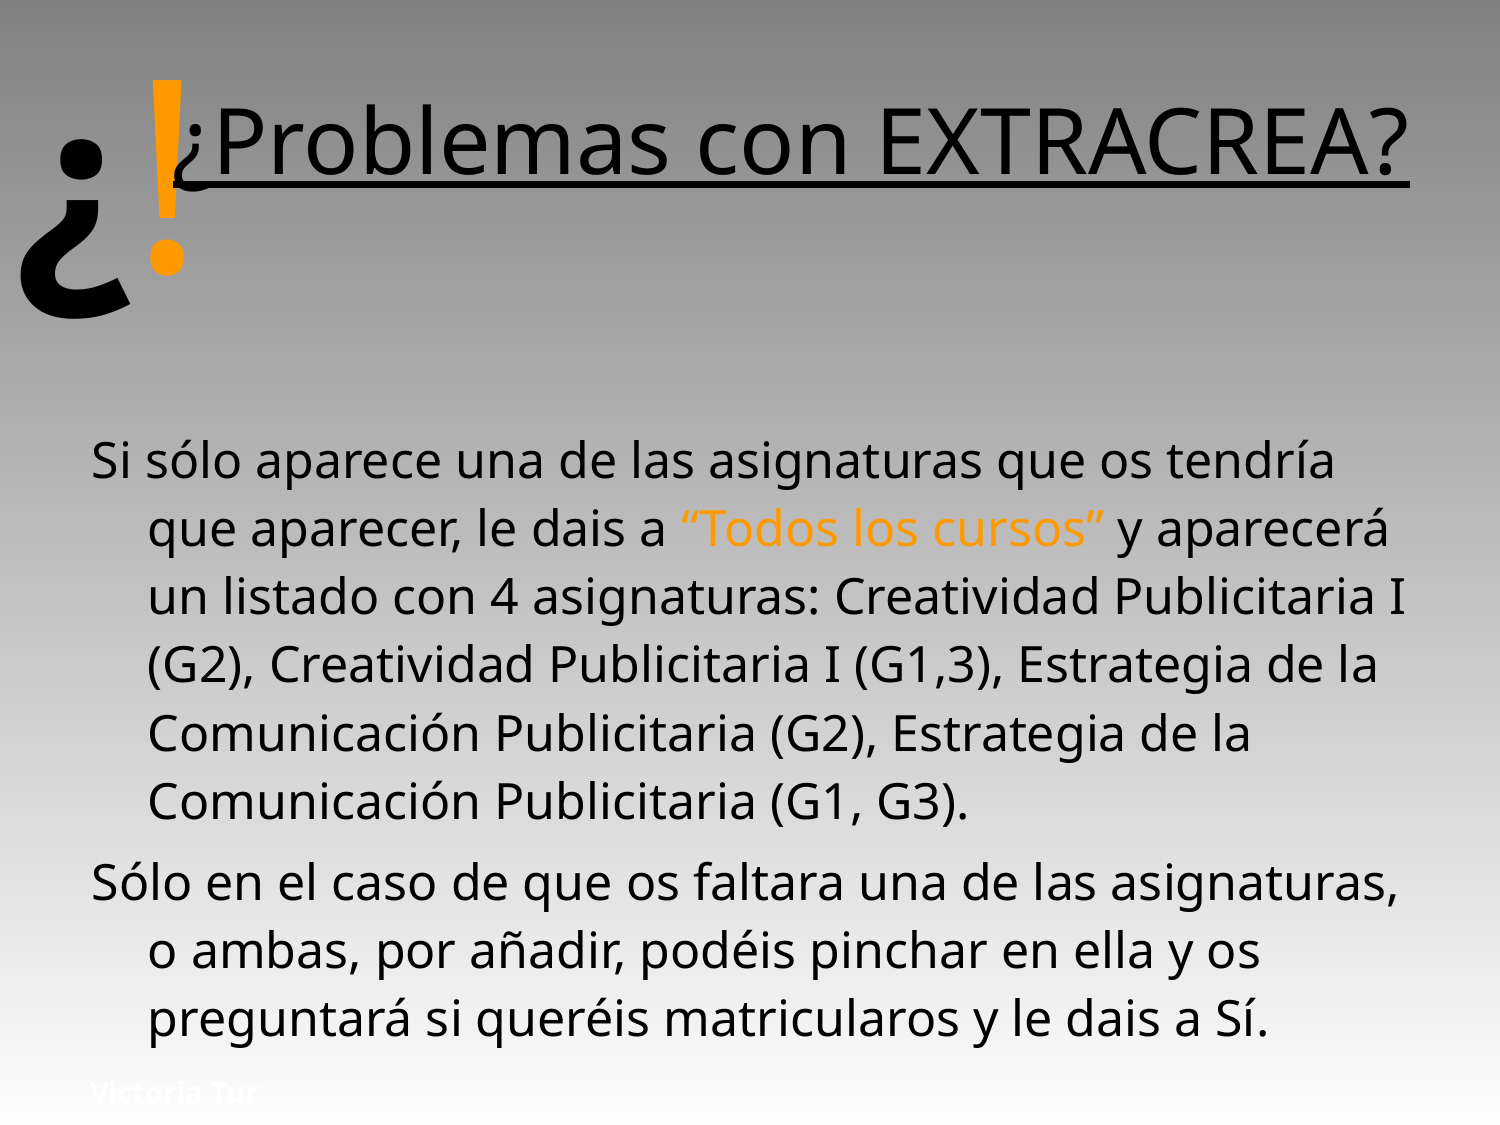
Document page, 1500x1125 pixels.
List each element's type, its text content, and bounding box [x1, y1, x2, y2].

list Si sólo aparece una de las asignaturas que os tendría que aparecer, le dais a “Todos los cursos” y aparecerá un listado con 4 asignaturas: Creatividad Publicitaria I (G2), Creatividad Publicitaria I (G1,3), Estrategia de la Comunicación Publicitaria (G2), Estrategia de la Comunicación Publicitaria (G1, G3). Sólo en el caso de que os faltara una de las asignaturas, o ambas, por añadir, podéis pinchar en ella y os preguntará si queréis matricularos y le dais a Sí. [76, 255, 1427, 998]
title ¿Problemas con EXTRACREA? [75, 45, 1426, 233]
